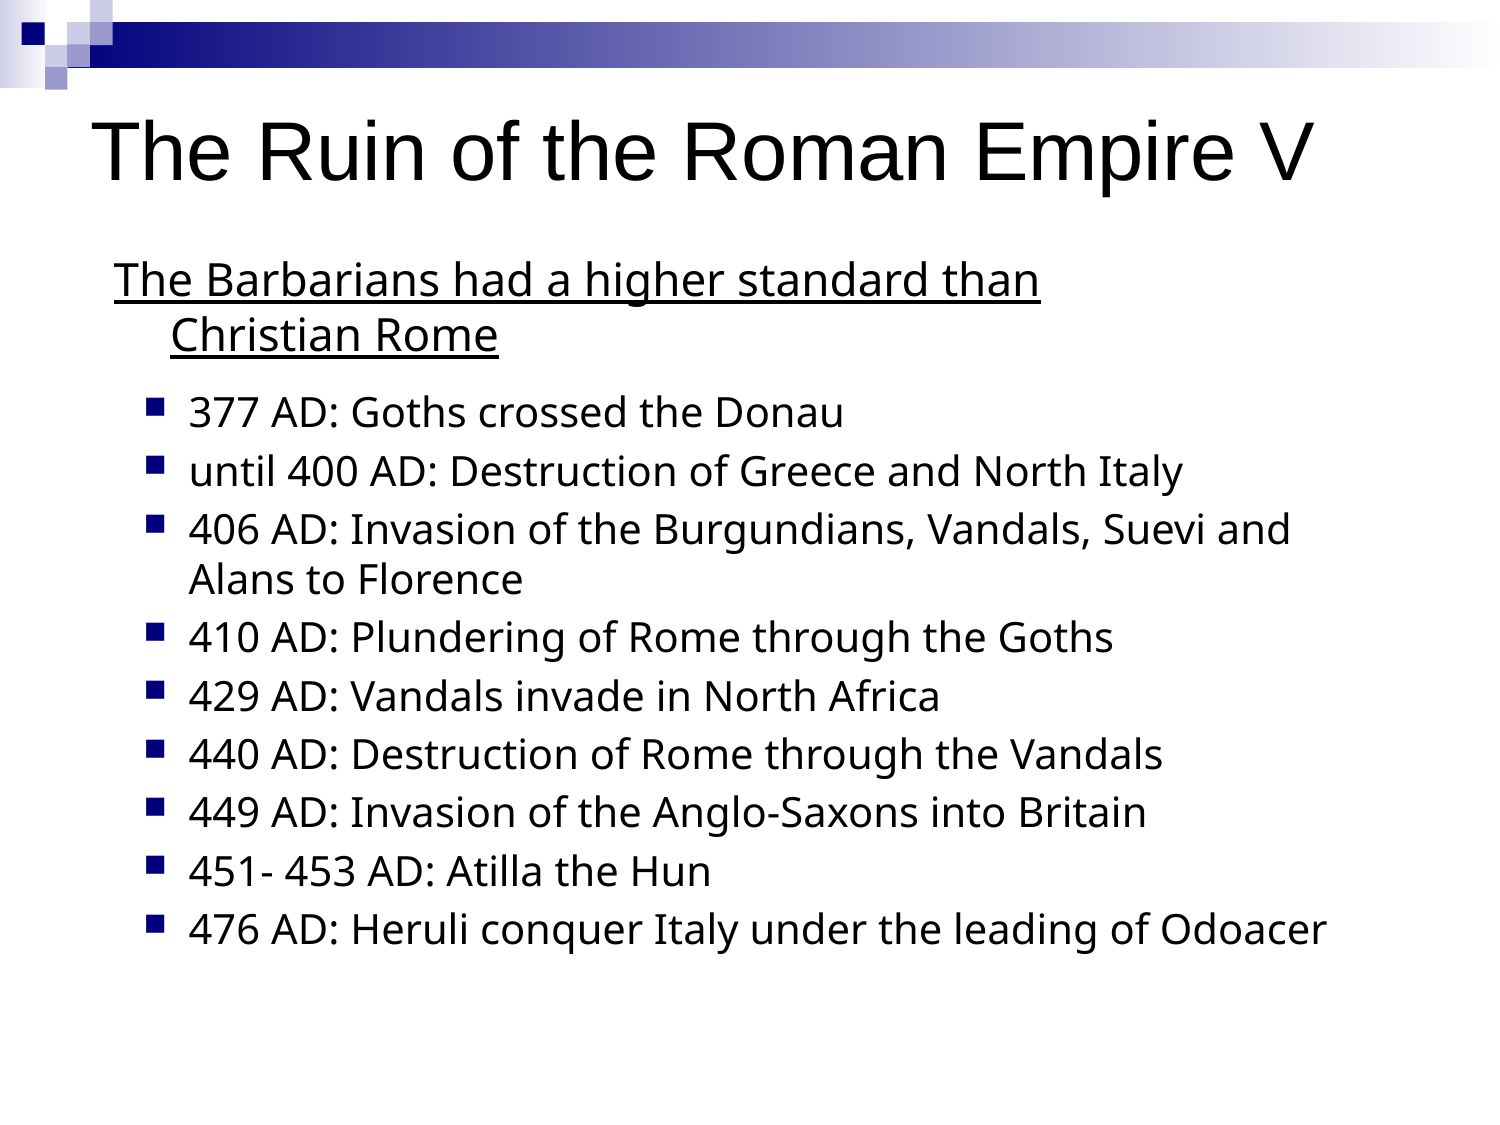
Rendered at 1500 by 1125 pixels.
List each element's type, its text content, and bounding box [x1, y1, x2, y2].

title The Ruin of the Roman Empire V [75, 75, 1425, 220]
list The Barbarians had a higher standard than Christian Rome 377 AD: Goths crossed the Donau until 400 AD: Destruction of Greece and North Italy 406 AD: Invasion of the Burgundians, Vandals, Suevi and Alans to Florence 410 AD: Plundering of Rome through the Goths 429 AD: Vandals invade in North Africa 440 AD: Destruction of Rome through the Vandals 449 AD: Invasion of the Anglo-Saxons into Britain 451- 453 AD: Atilla the Hun 476 AD: Heruli conquer Italy under the leading of Odoacer [98, 243, 1412, 1047]
